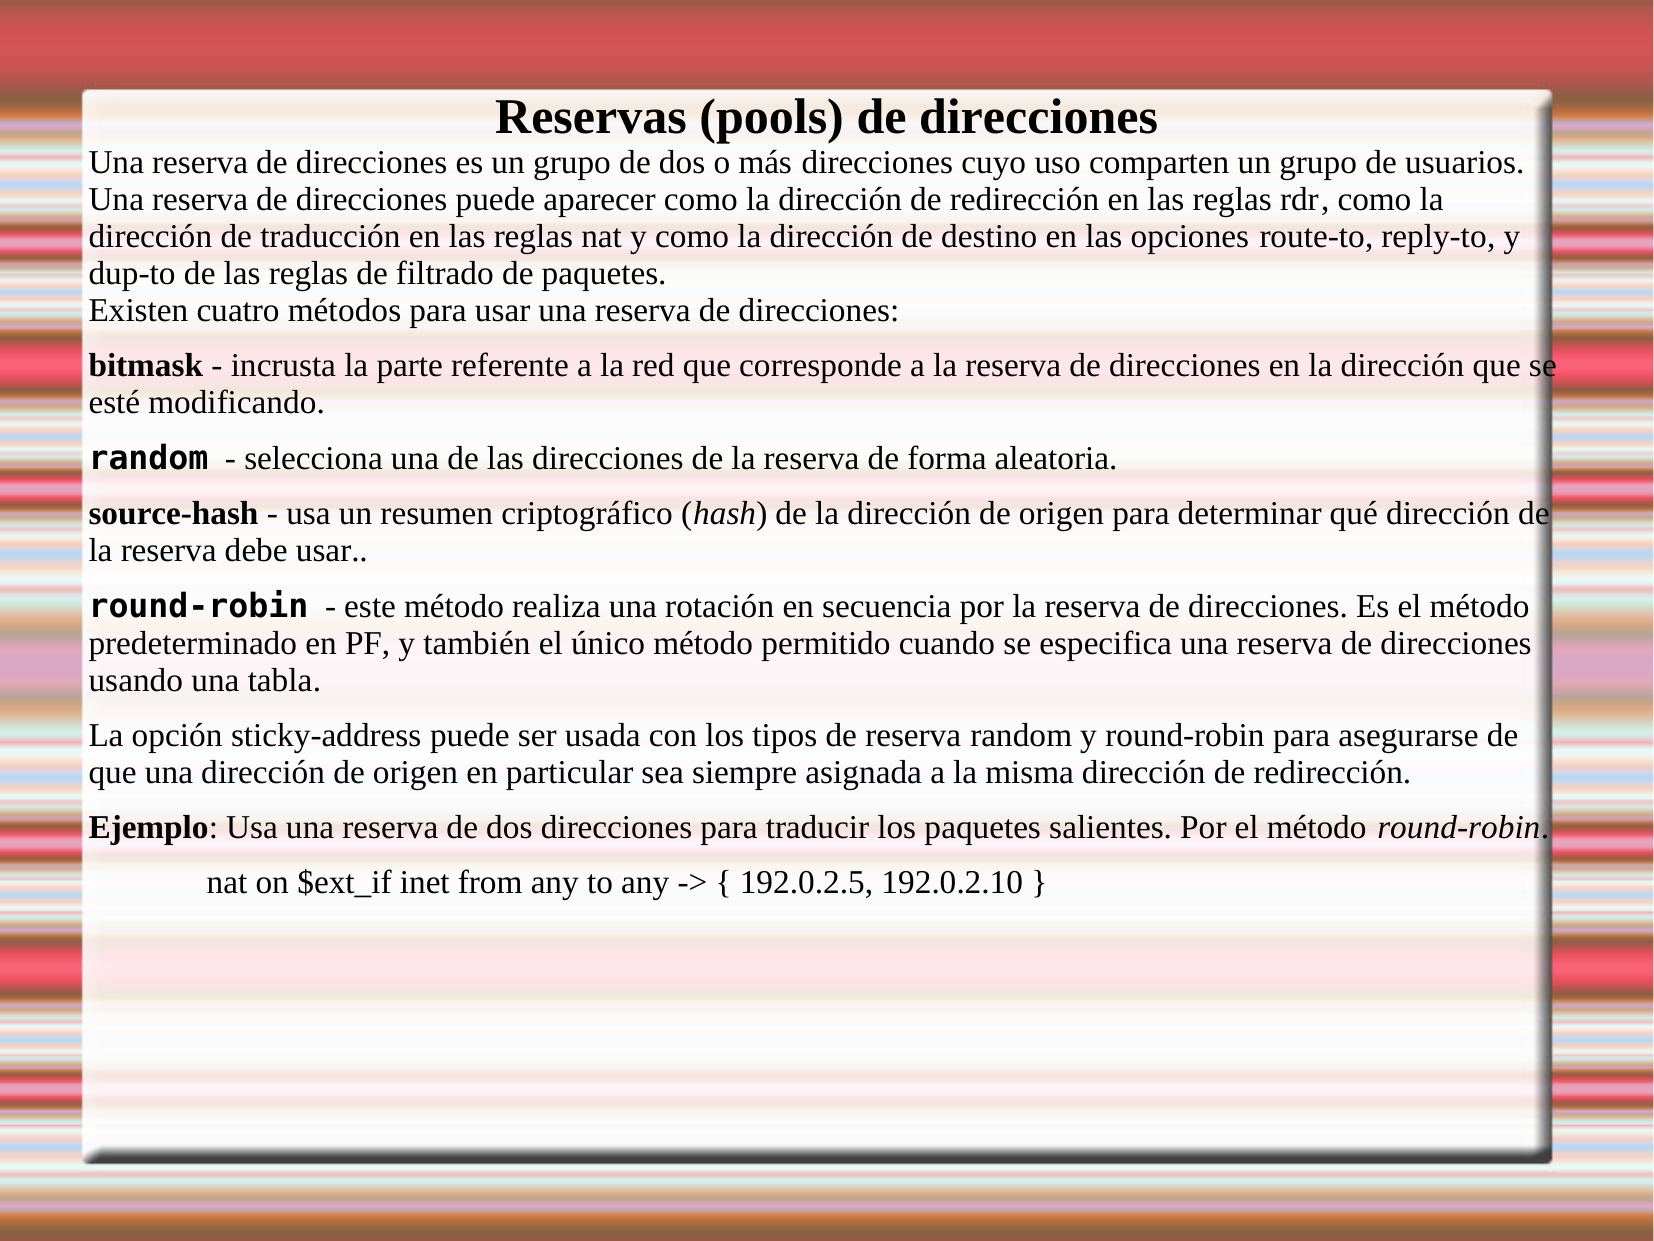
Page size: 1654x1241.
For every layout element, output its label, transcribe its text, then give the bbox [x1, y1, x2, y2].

text_box Reservas (pools) de direcciones Una reserva de direcciones es un grupo de dos o más direcciones cuyo uso comparten un grupo de usuarios. Una reserva de direcciones puede aparecer como la dirección de redirección en las reglas rdr, como la dirección de traducción en las reglas nat y como la dirección de destino en las opciones route-to, reply-to, y dup-to de las reglas de filtrado de paquetes. Existen cuatro métodos para usar una reserva de direcciones: bitmask - incrusta la parte referente a la red que corresponde a la reserva de direcciones en la dirección que se esté modificando. random - selecciona una de las direcciones de la reserva de forma aleatoria. source-hash - usa un resumen criptográfico (hash) de la dirección de origen para determinar qué dirección de la reserva debe usar.. round-robin - este método realiza una rotación en secuencia por la reserva de direcciones. Es el método predeterminado en PF, y también el único método permitido cuando se especifica una reserva de direcciones usando una tabla. La opción sticky-address puede ser usada con los tipos de reserva random y round-robin para asegurarse de que una dirección de origen en particular sea siempre asignada a la misma dirección de redirección. Ejemplo: Usa una reserva de dos direcciones para traducir los paquetes salientes. Por el método round-robin. nat on $ext_if inet from any to any -> { 192.0.2.5, 192.0.2.10 } [88, 88, 1565, 1091]
picture [0, 0, 1654, 1241]
